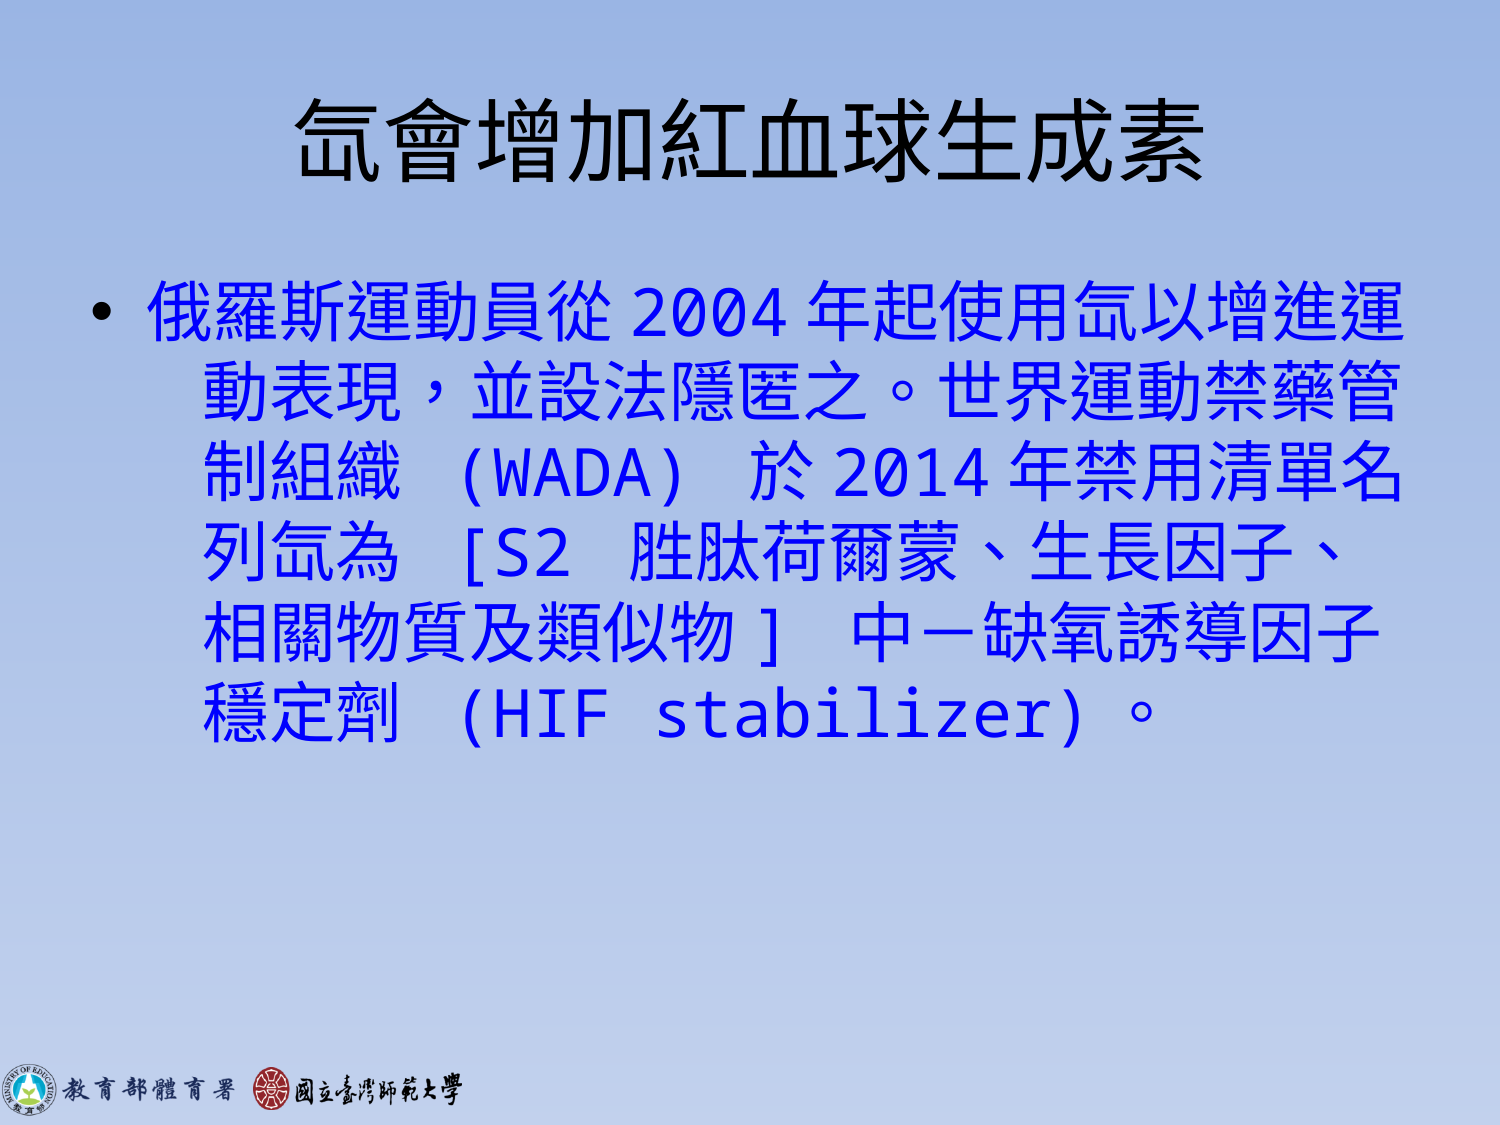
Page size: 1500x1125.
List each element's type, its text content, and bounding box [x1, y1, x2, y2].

list 俄羅斯運動員從2004年起使用氙以增進運動表現，並設法隱匿之。世界運動禁藥管制組織 (WADA) 於2014年禁用清單名列氙為 [S2 胜肽荷爾蒙、生長因子、相關物質及類似物] 中－缺氧誘導因子穩定劑 (HIF stabilizer)。 [75, 262, 1426, 1005]
title 氙會增加紅血球生成素 [75, 45, 1426, 233]
